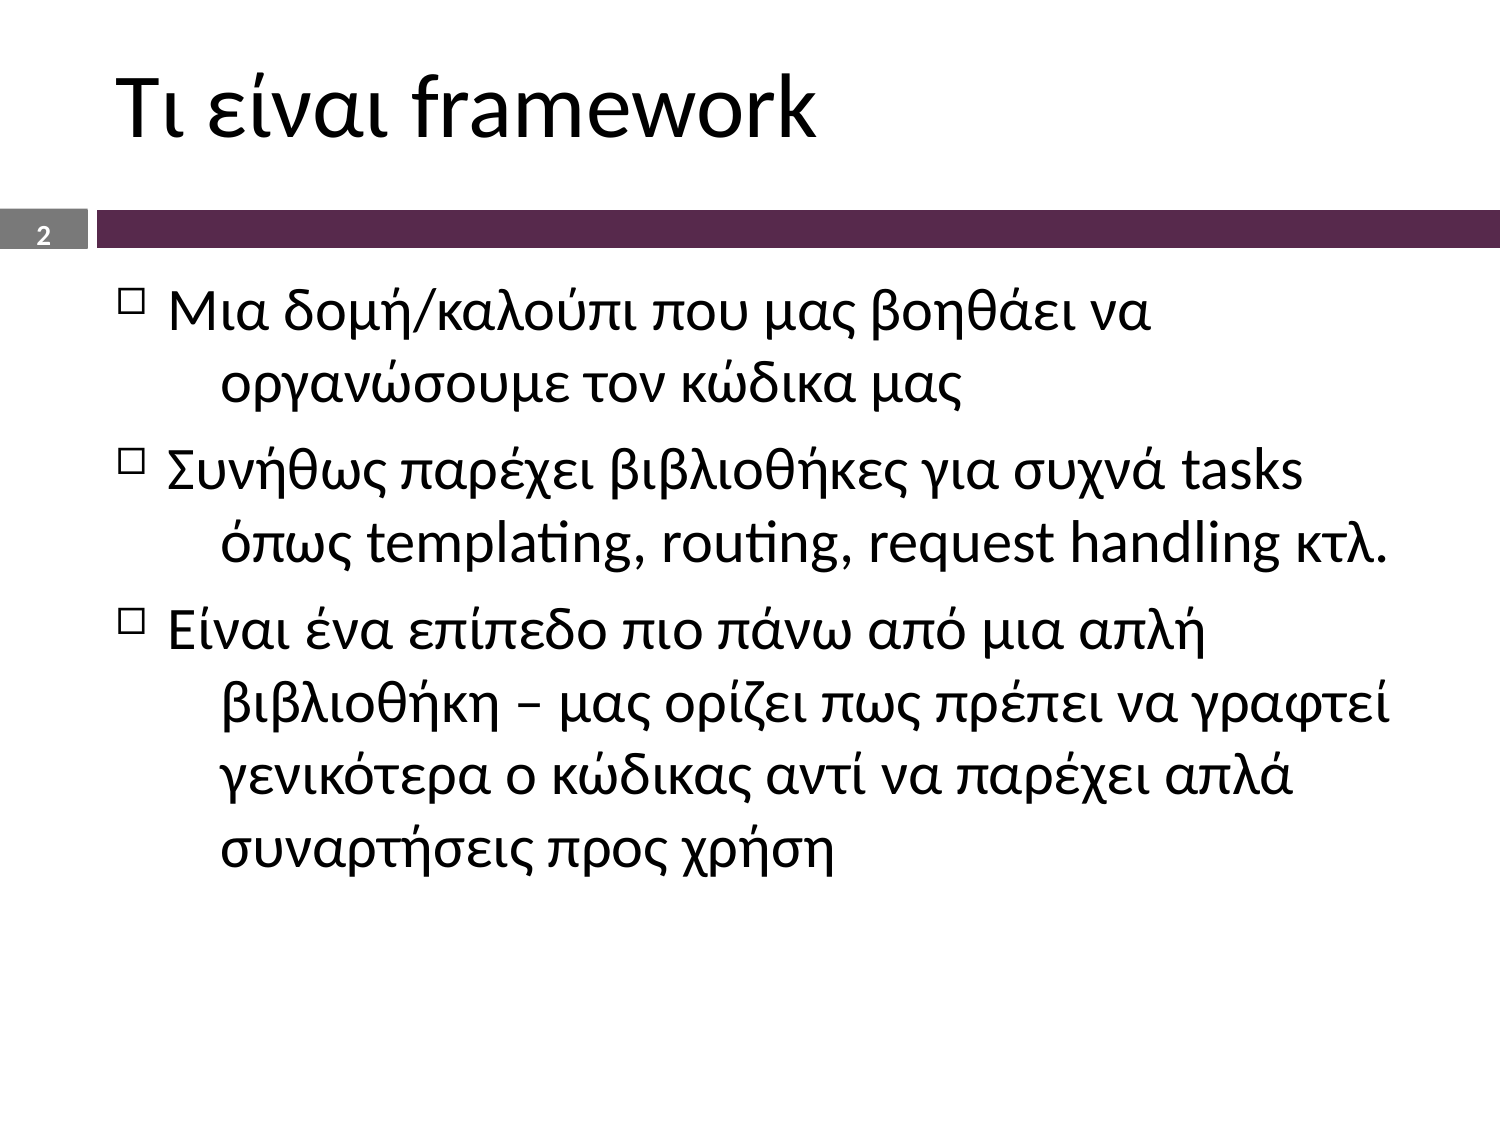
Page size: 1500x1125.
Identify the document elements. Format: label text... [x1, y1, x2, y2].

list Μια δομή/καλούπι που μας βοηθάει να οργανώσουμε τον κώδικα μας Συνήθως παρέχει βιβλιοθήκες για συχνά tasks όπως templating, routing, request handling κτλ. Είναι ένα επίπεδο πιο πάνω από μια απλή βιβλιοθήκη – μας ορίζει πως πρέπει να γραφτεί γενικότερα ο κώδικας αντί να παρέχει απλά συναρτήσεις προς χρήση [100, 262, 1438, 1000]
title Τι είναι framework [100, 19, 1438, 182]
text_box [0, 208, 88, 249]
